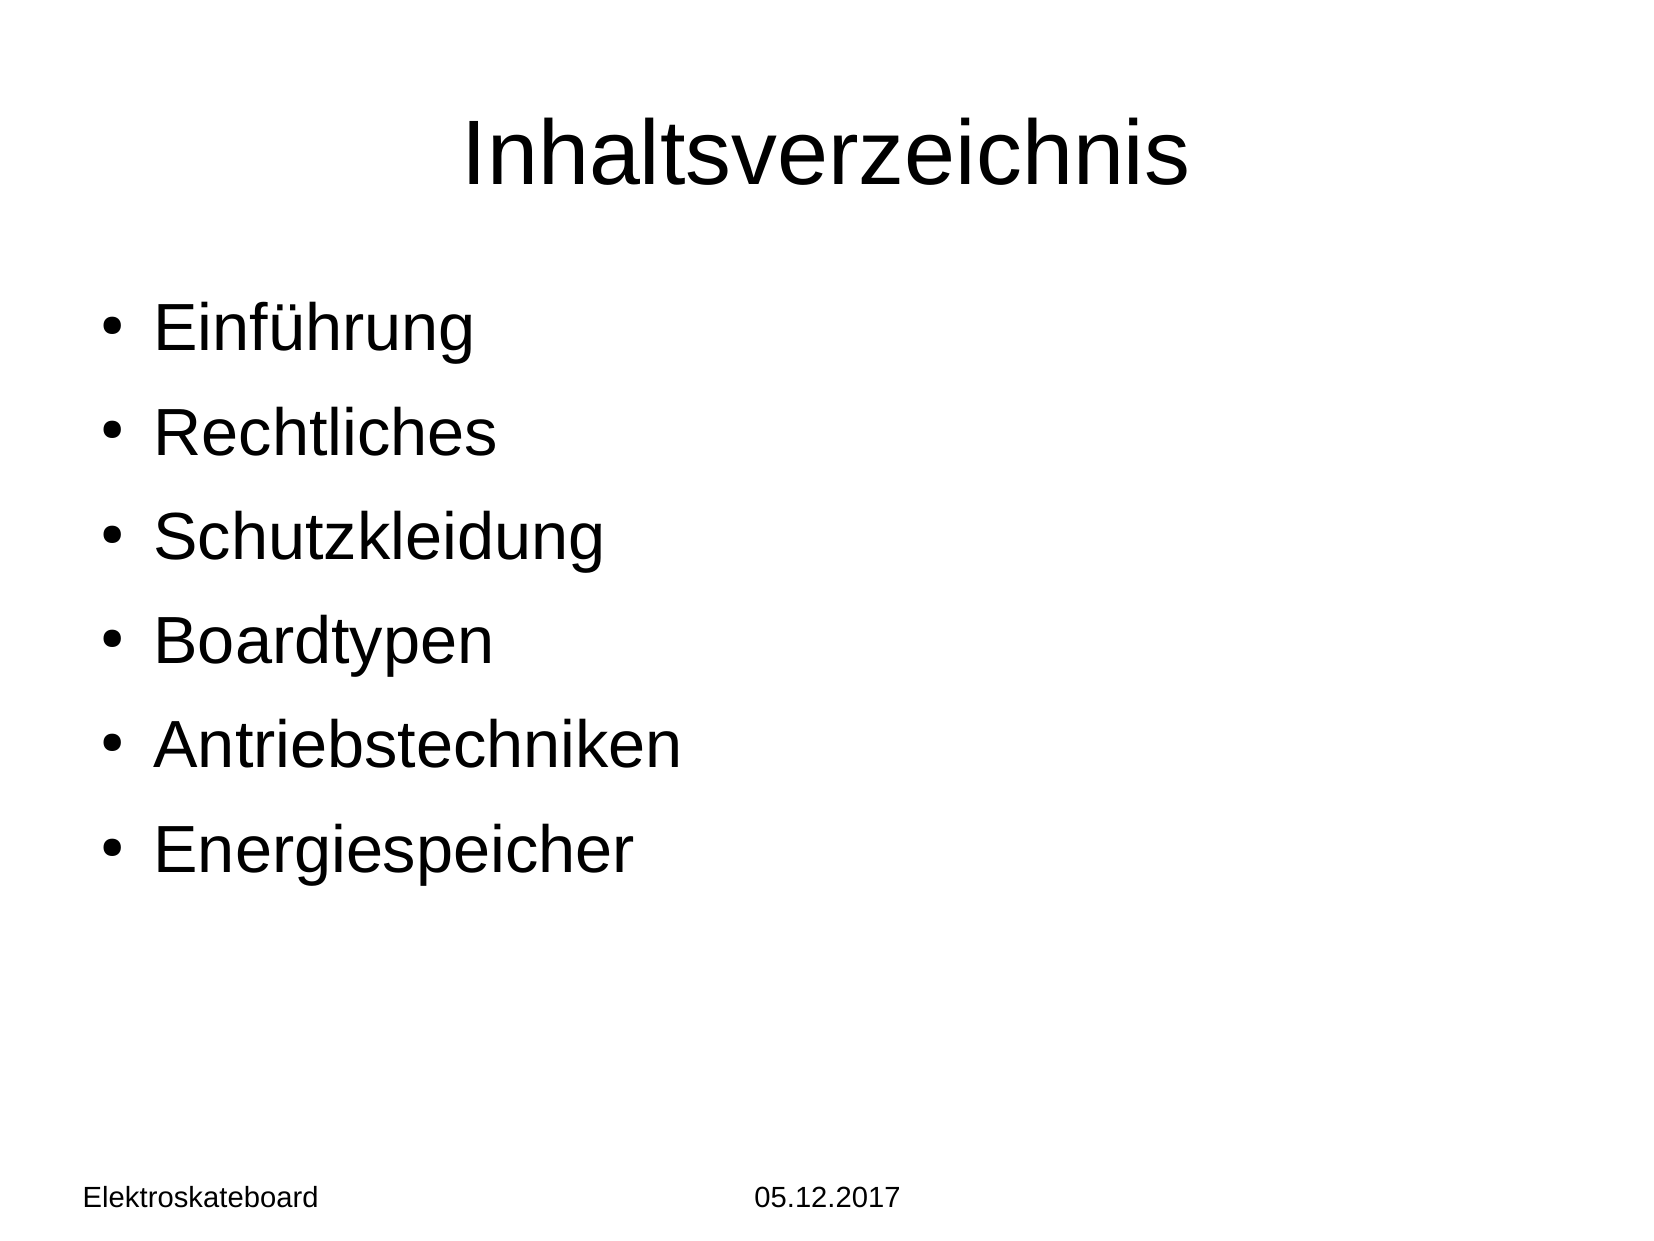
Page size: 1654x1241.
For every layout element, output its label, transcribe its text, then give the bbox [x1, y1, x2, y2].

list Einführung Rechtliches Schutzkleidung Boardtypen Antriebstechniken Energiespeicher [82, 290, 1571, 1010]
title Inhaltsverzeichnis [82, 49, 1571, 257]
